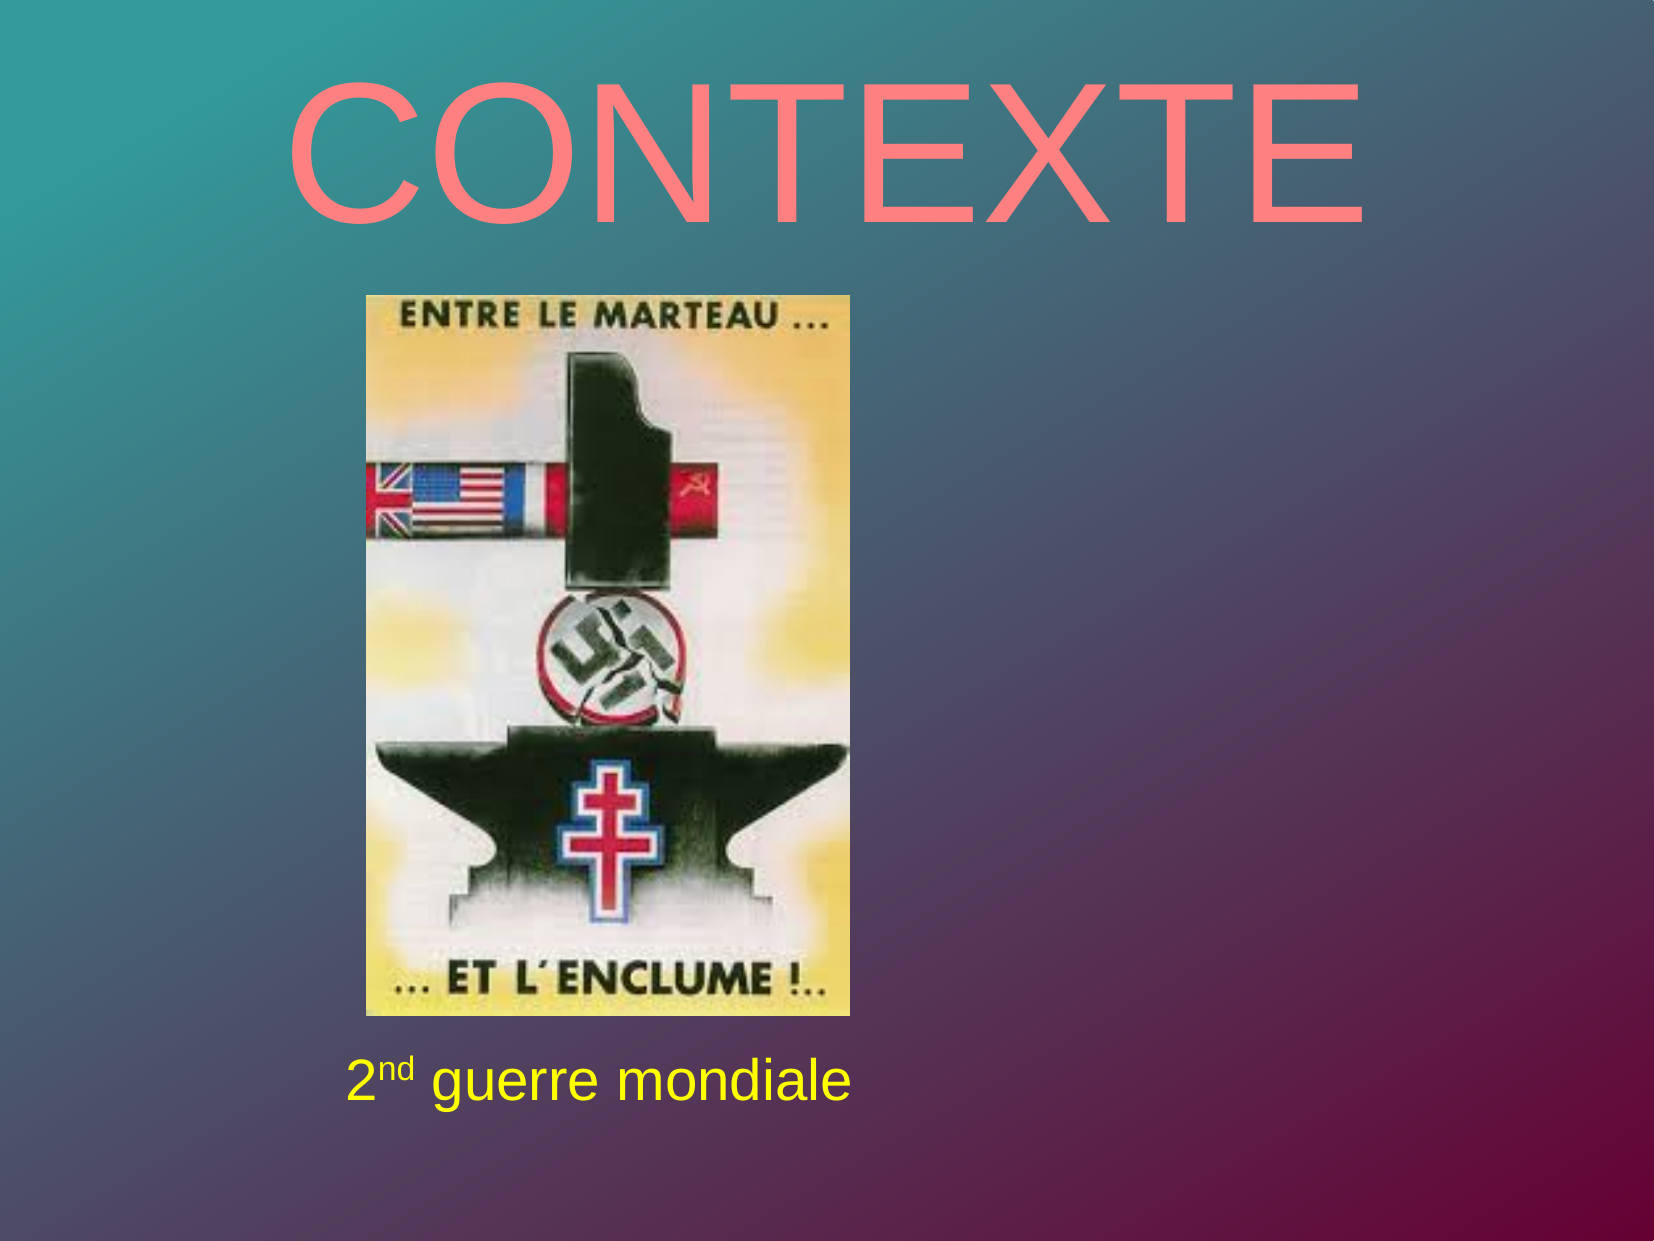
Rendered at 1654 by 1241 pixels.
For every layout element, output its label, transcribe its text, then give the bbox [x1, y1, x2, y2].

title CONTEXTE [82, 41, 1571, 265]
picture [366, 295, 850, 1016]
text_box 2nd guerre mondiale [330, 1039, 926, 1123]
